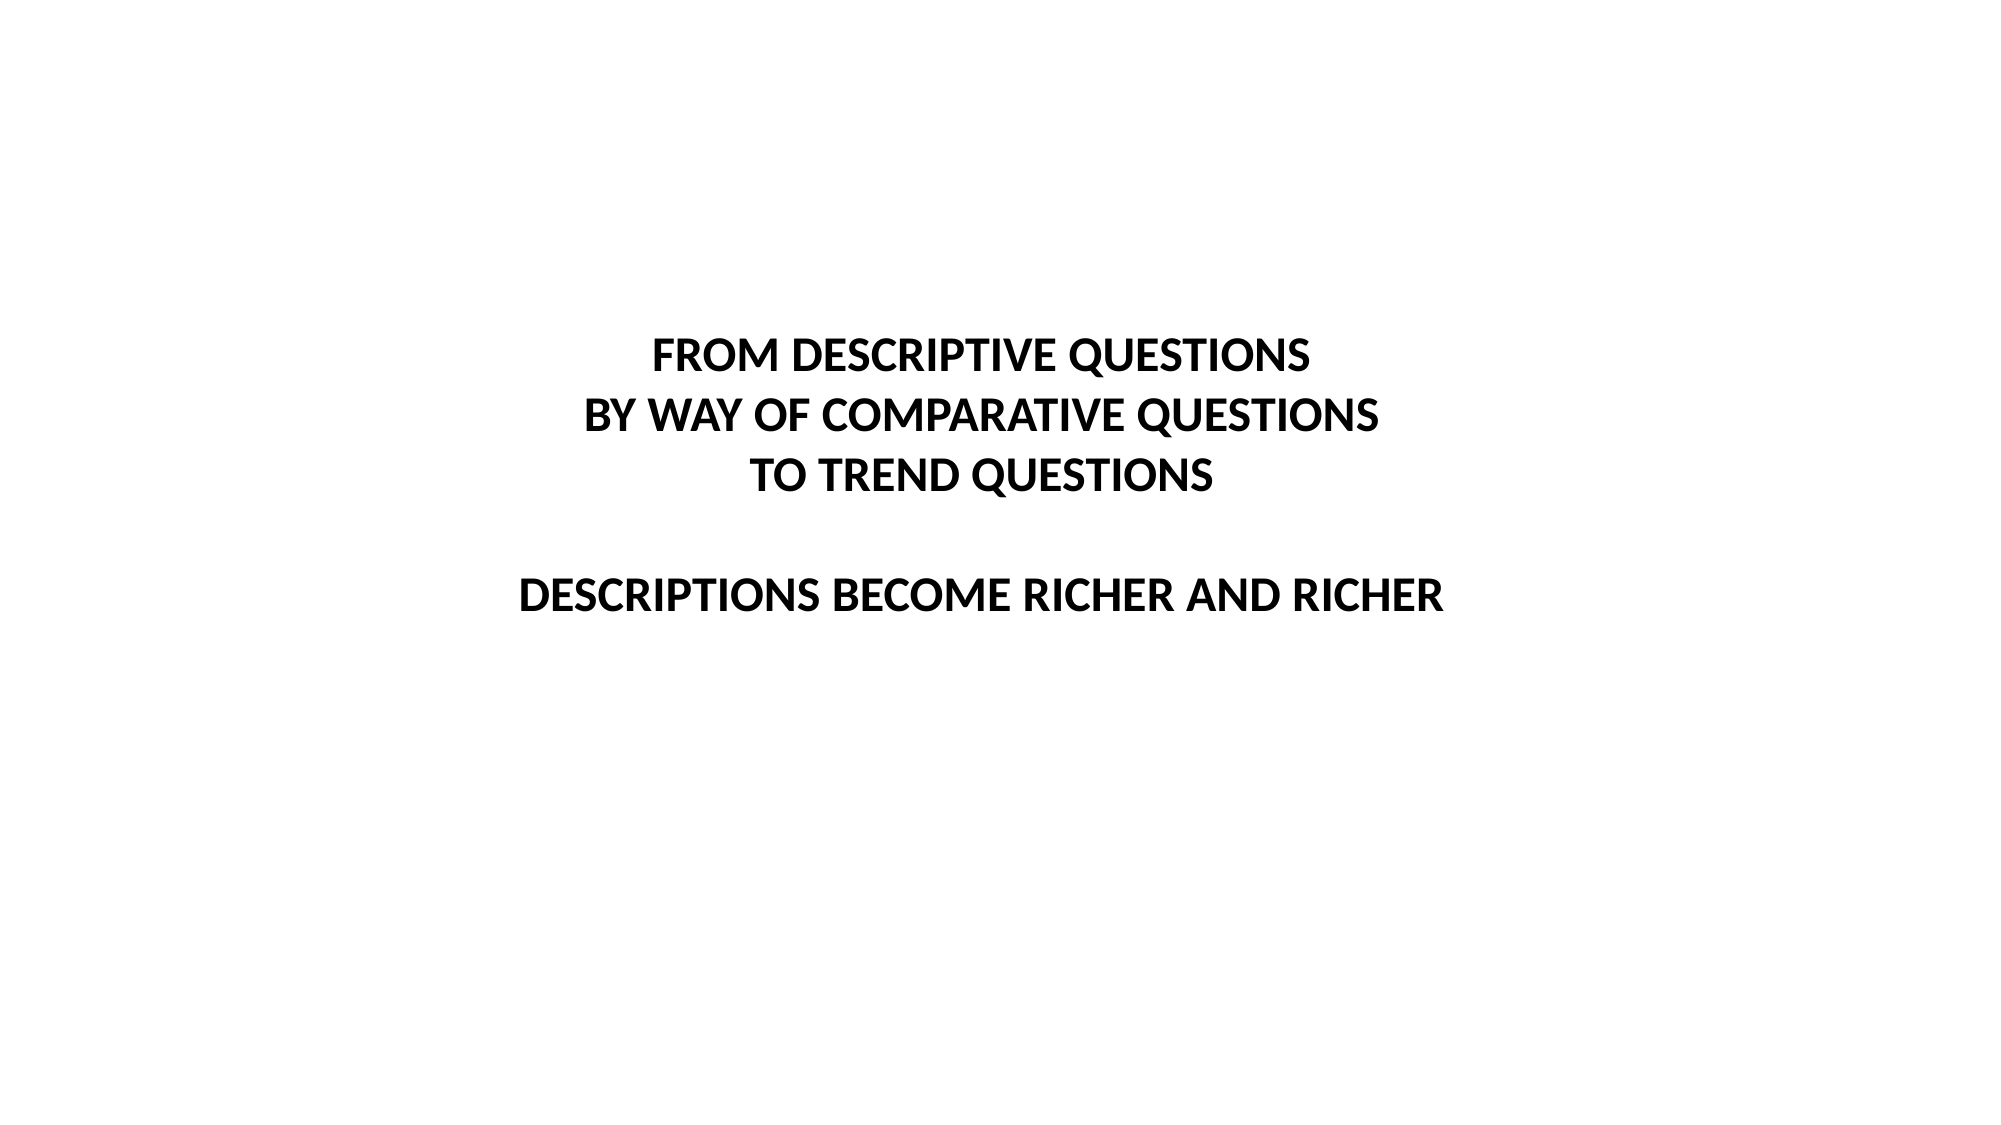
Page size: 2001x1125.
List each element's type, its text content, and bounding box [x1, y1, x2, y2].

text_box FROM DESCRIPTIVE QUESTIONS BY WAY OF COMPARATIVE QUESTIONS TO TREND QUESTIONS DESCRIPTIONS BECOME RICHER AND RICHER [396, 313, 1568, 632]
